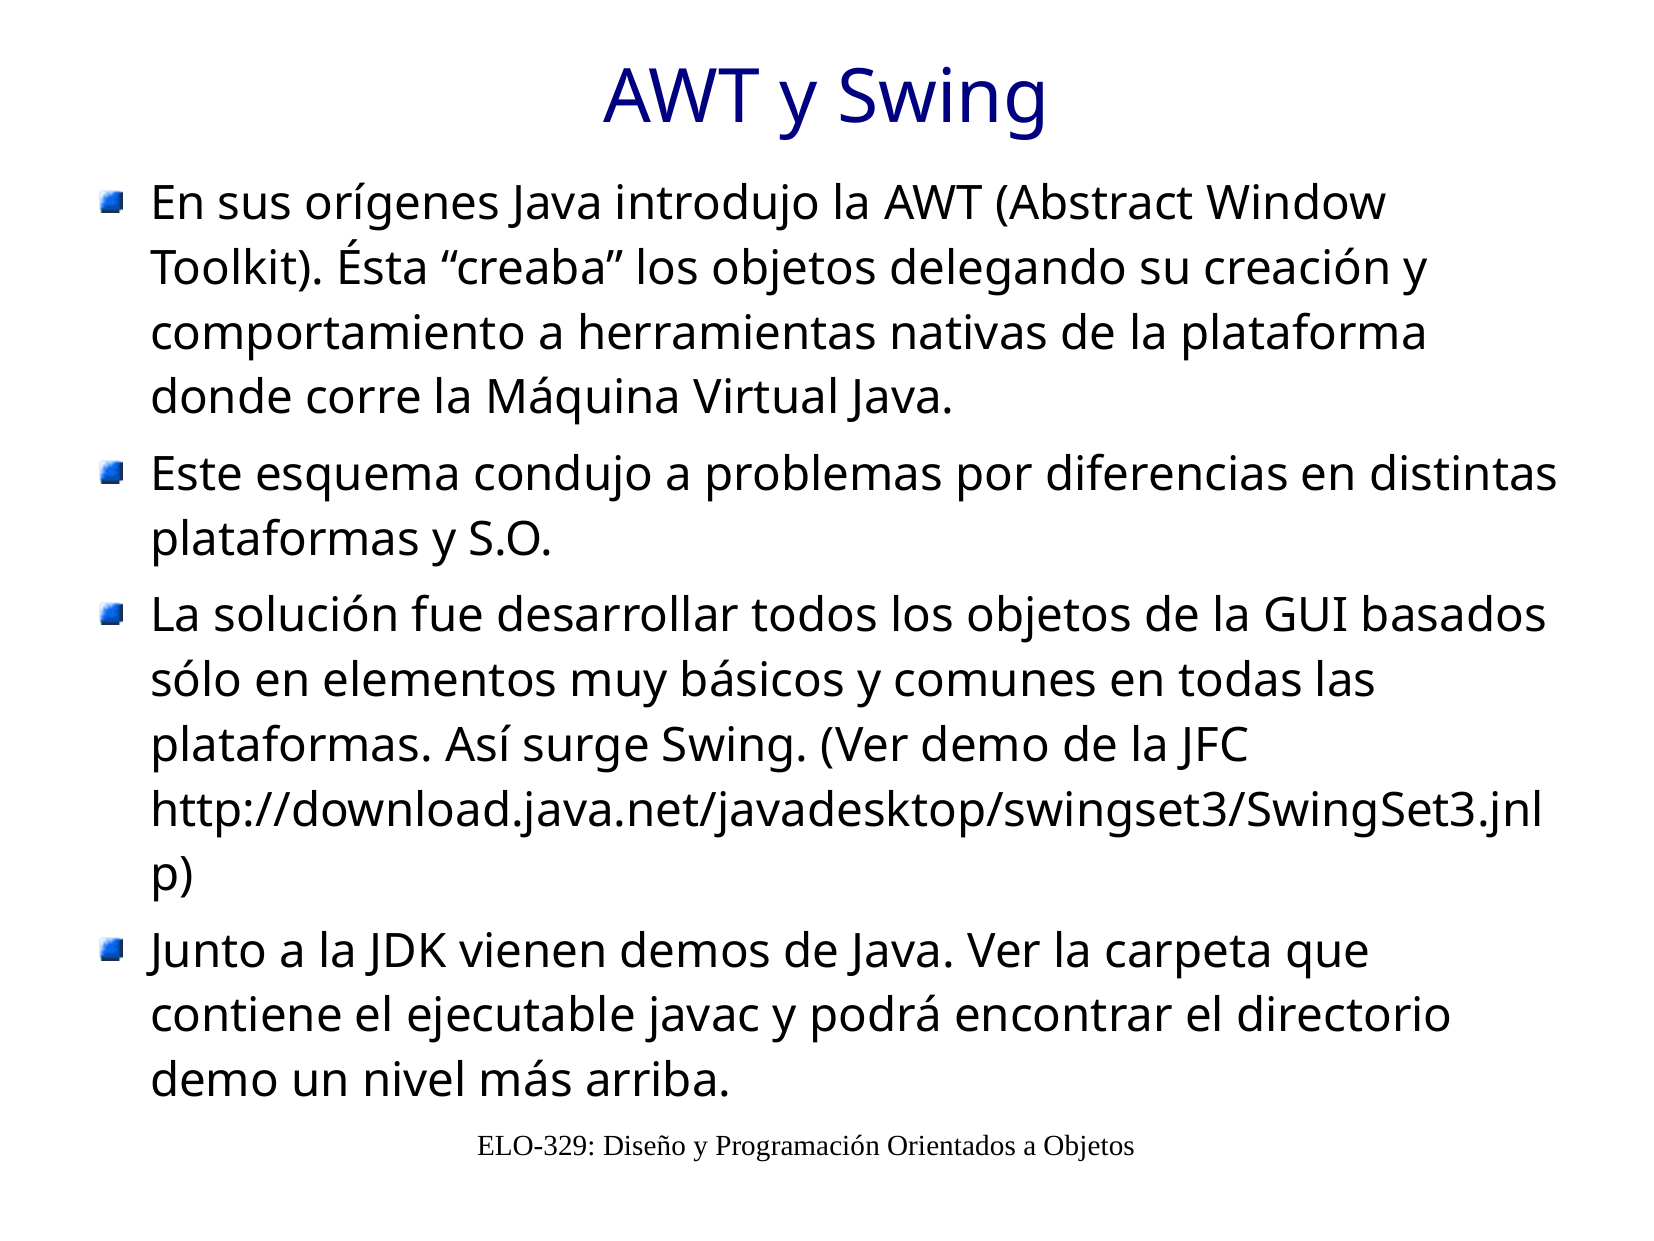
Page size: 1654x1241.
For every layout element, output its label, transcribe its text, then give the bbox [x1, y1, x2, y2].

list En sus orígenes Java introdujo la AWT (Abstract Window Toolkit). Ésta “creaba” los objetos delegando su creación y comportamiento a herramientas nativas de la plataforma donde corre la Máquina Virtual Java. Este esquema condujo a problemas por diferencias en distintas plataformas y S.O. La solución fue desarrollar todos los objetos de la GUI basados sólo en elementos muy básicos y comunes en todas las plataformas. Así surge Swing. (Ver demo de la JFC http://download.java.net/javadesktop/swingset3/SwingSet3.jnlp)‏ Junto a la JDK vienen demos de Java. Ver la carpeta que contiene el ejecutable javac y podrá encontrar el directorio demo un nivel más arriba. [82, 169, 1571, 1112]
title AWT y Swing [82, 43, 1571, 145]
